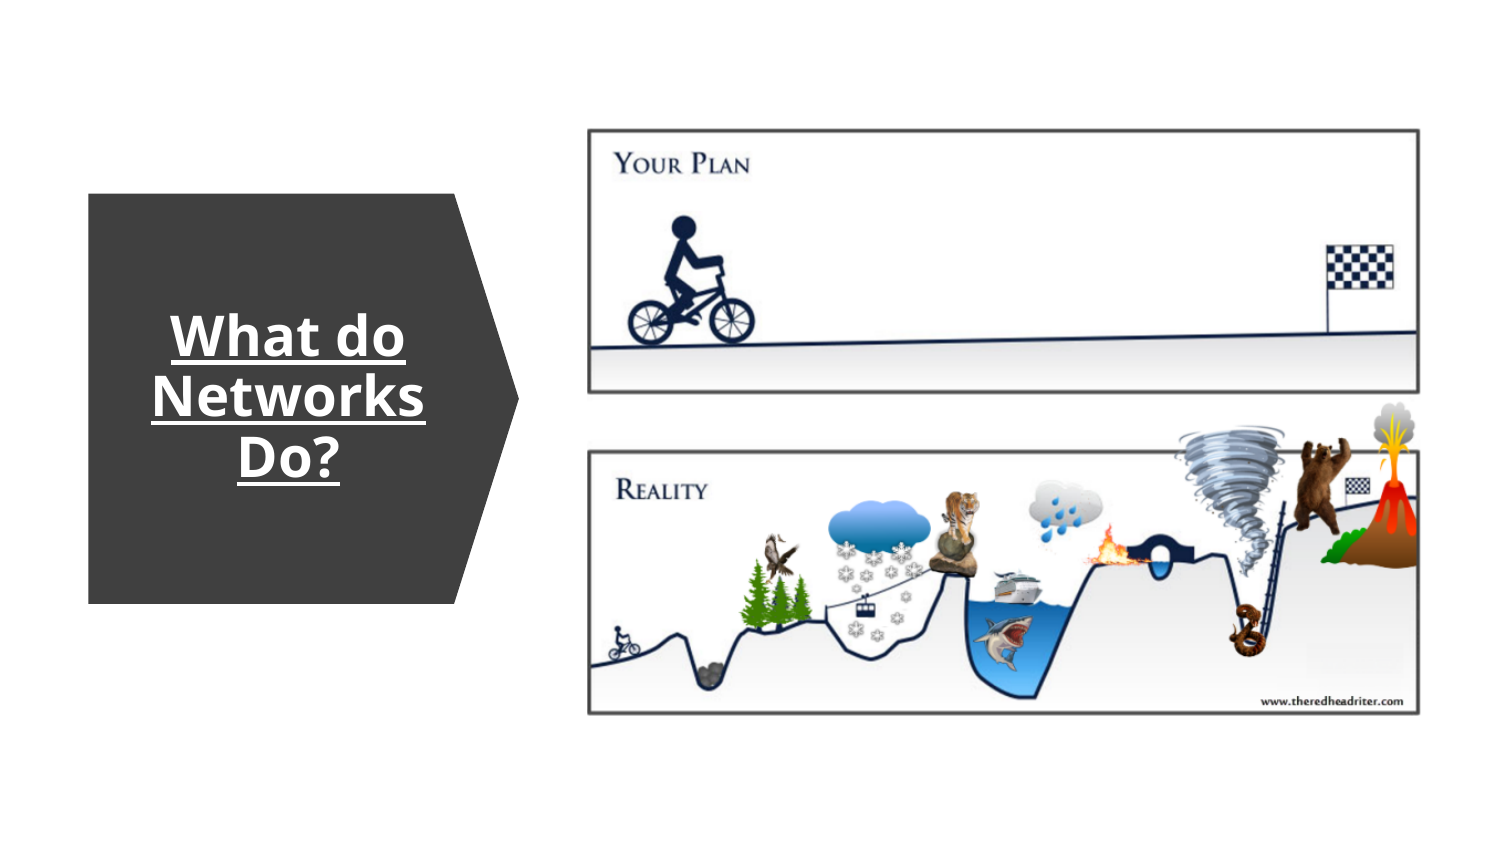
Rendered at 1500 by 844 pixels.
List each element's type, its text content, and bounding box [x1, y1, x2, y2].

text_box [88, 193, 519, 604]
title What do Networks Do? [126, 242, 451, 556]
picture [587, 127, 1422, 716]
